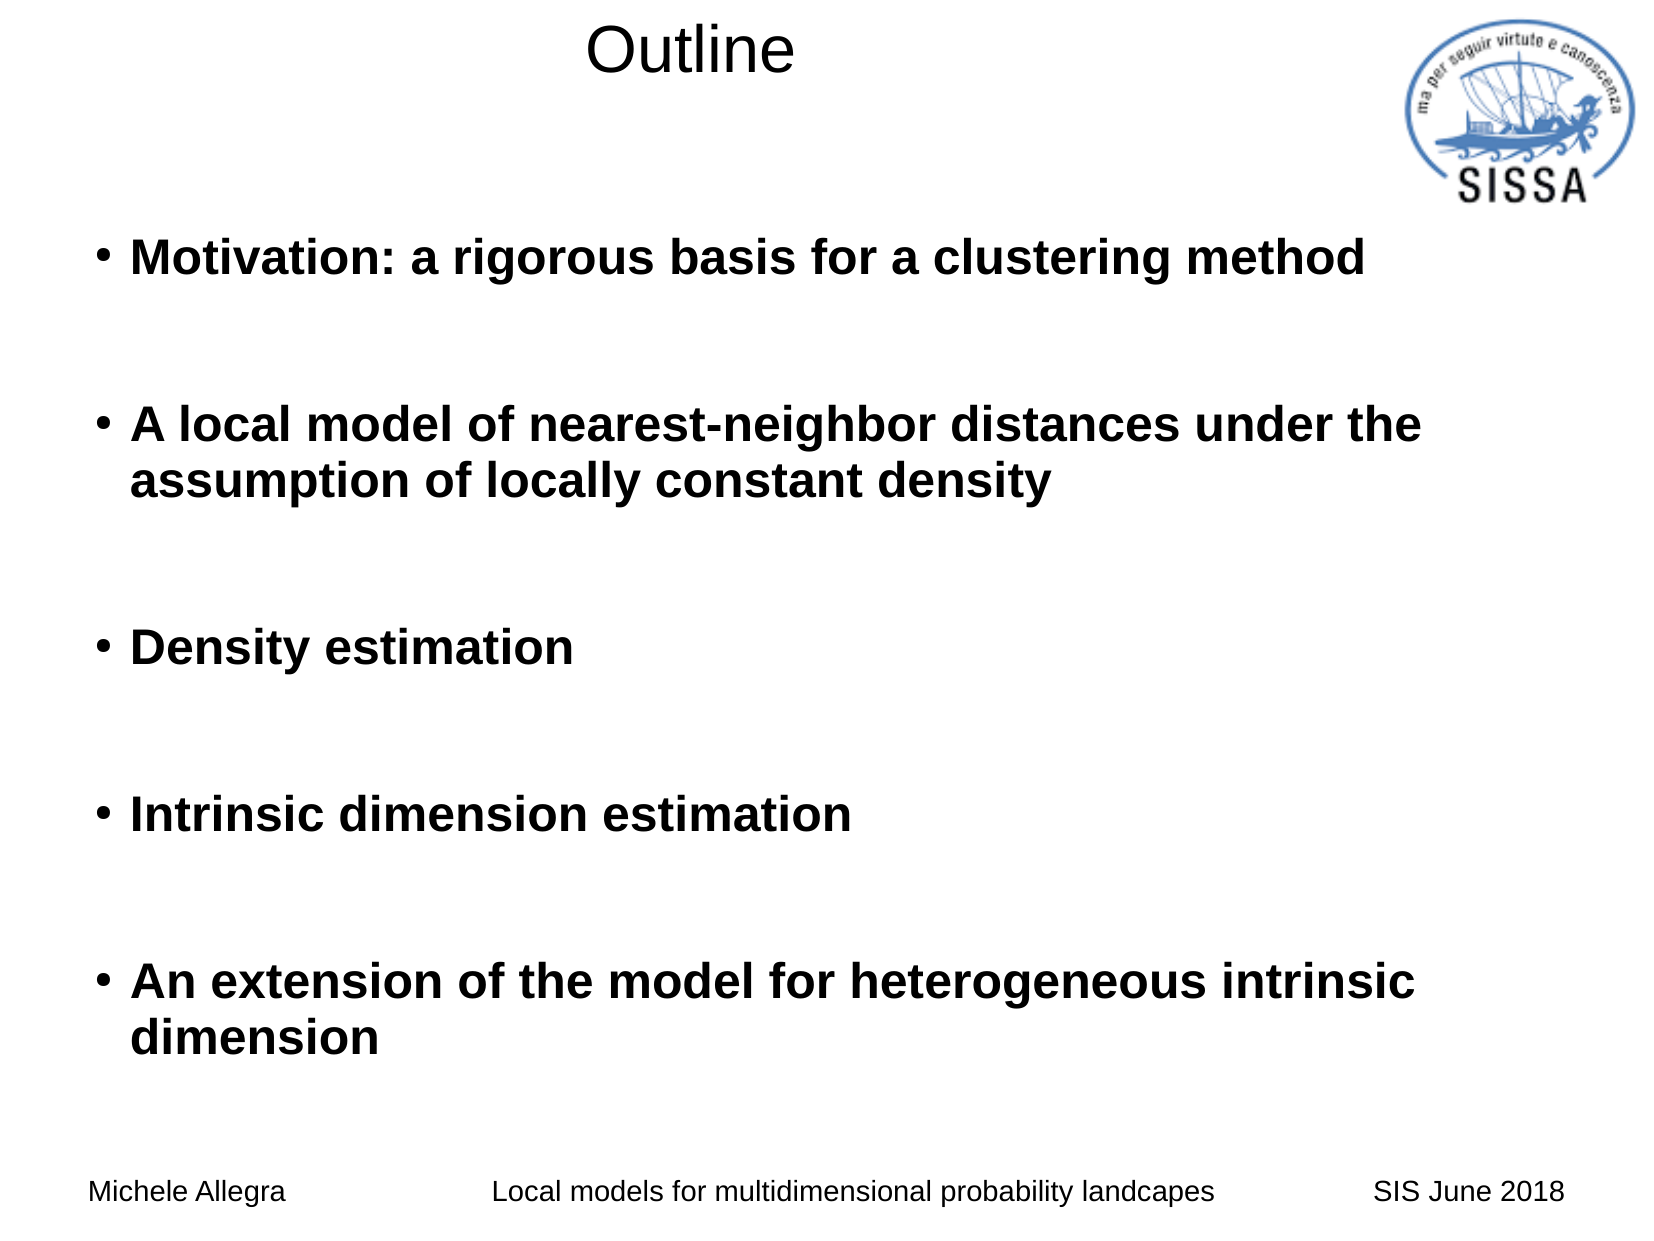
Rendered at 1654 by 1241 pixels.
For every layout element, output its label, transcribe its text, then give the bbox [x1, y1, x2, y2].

title Michele Allegra Local models for multidimensional probability landcapes SIS June 2018 [82, 1153, 1571, 1229]
title Outline [64, 0, 1317, 101]
picture [1391, 16, 1652, 207]
subtitle Motivation: a rigorous basis for a clustering method A local model of nearest-neighbor distances under the assumption of locally constant density Density estimation Intrinsic dimension estimation An extension of the model for heterogeneous intrinsic dimension [94, 153, 1583, 1085]
